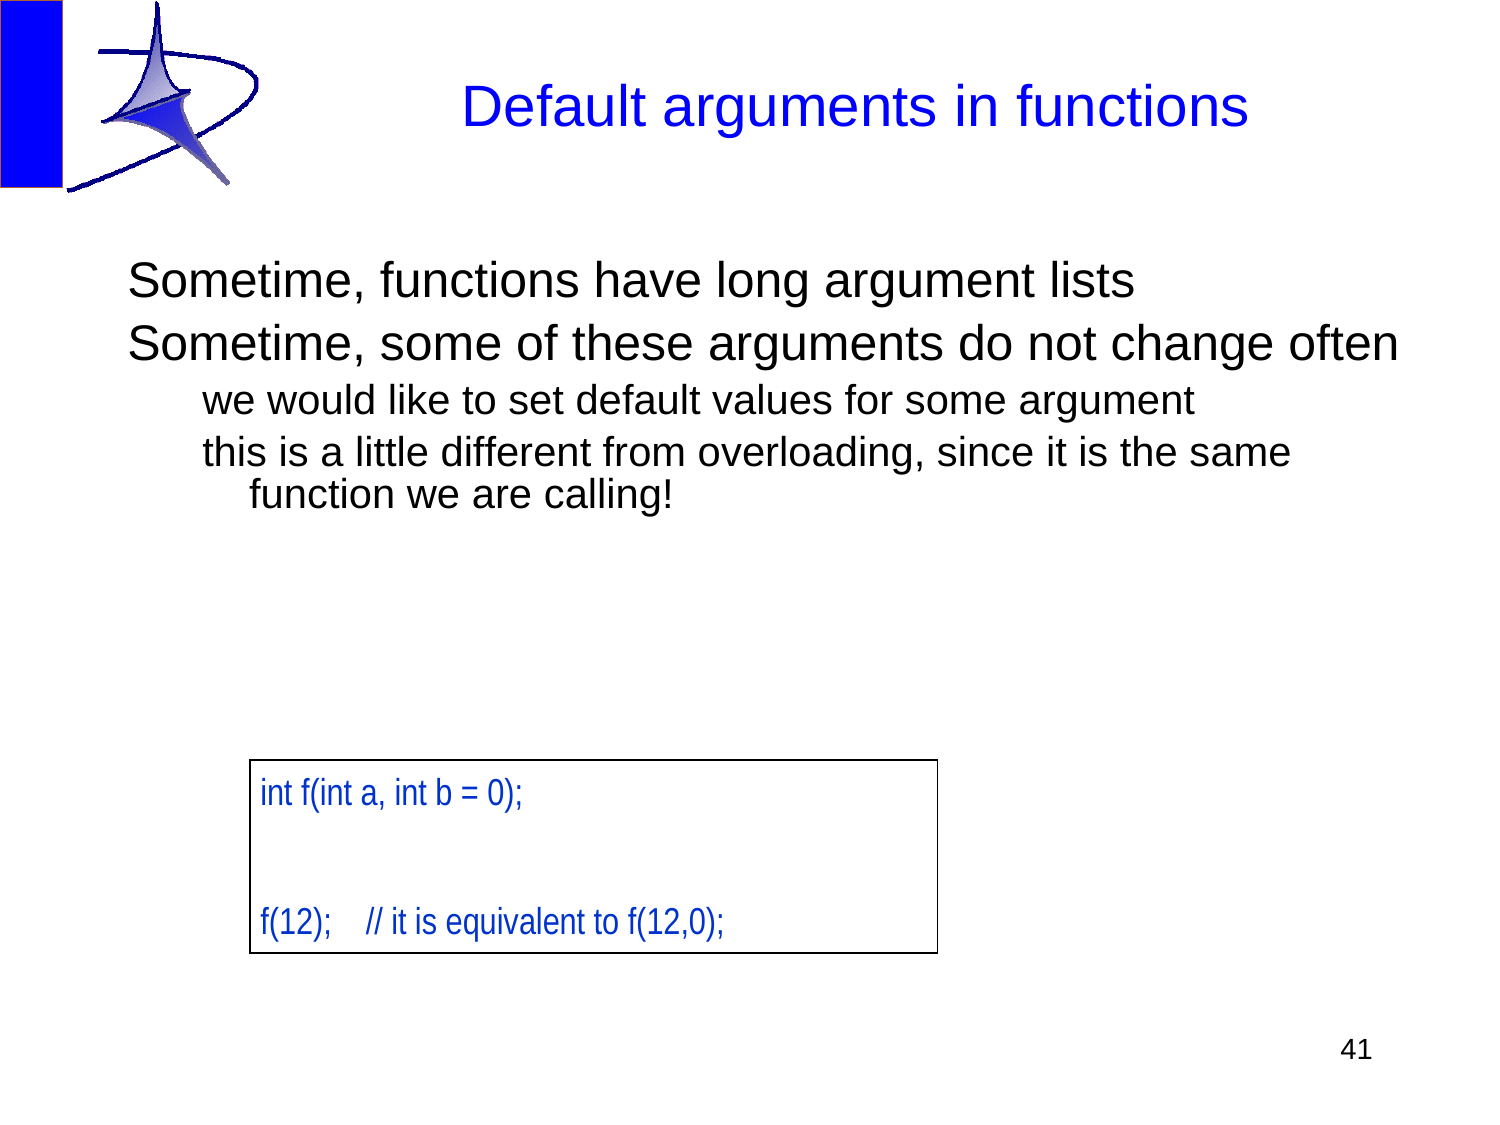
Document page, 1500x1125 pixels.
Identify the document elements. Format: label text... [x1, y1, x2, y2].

list Sometime, functions have long argument lists Sometime, some of these arguments do not change often we would like to set default values for some argument this is a little different from overloading, since it is the same function we are calling! [112, 249, 1450, 612]
text_box int f(int a, int b = 0); f(12); // it is equivalent to f(12,0); [249, 759, 938, 953]
picture [62, 0, 263, 197]
title Default arguments in functions [262, 24, 1450, 188]
